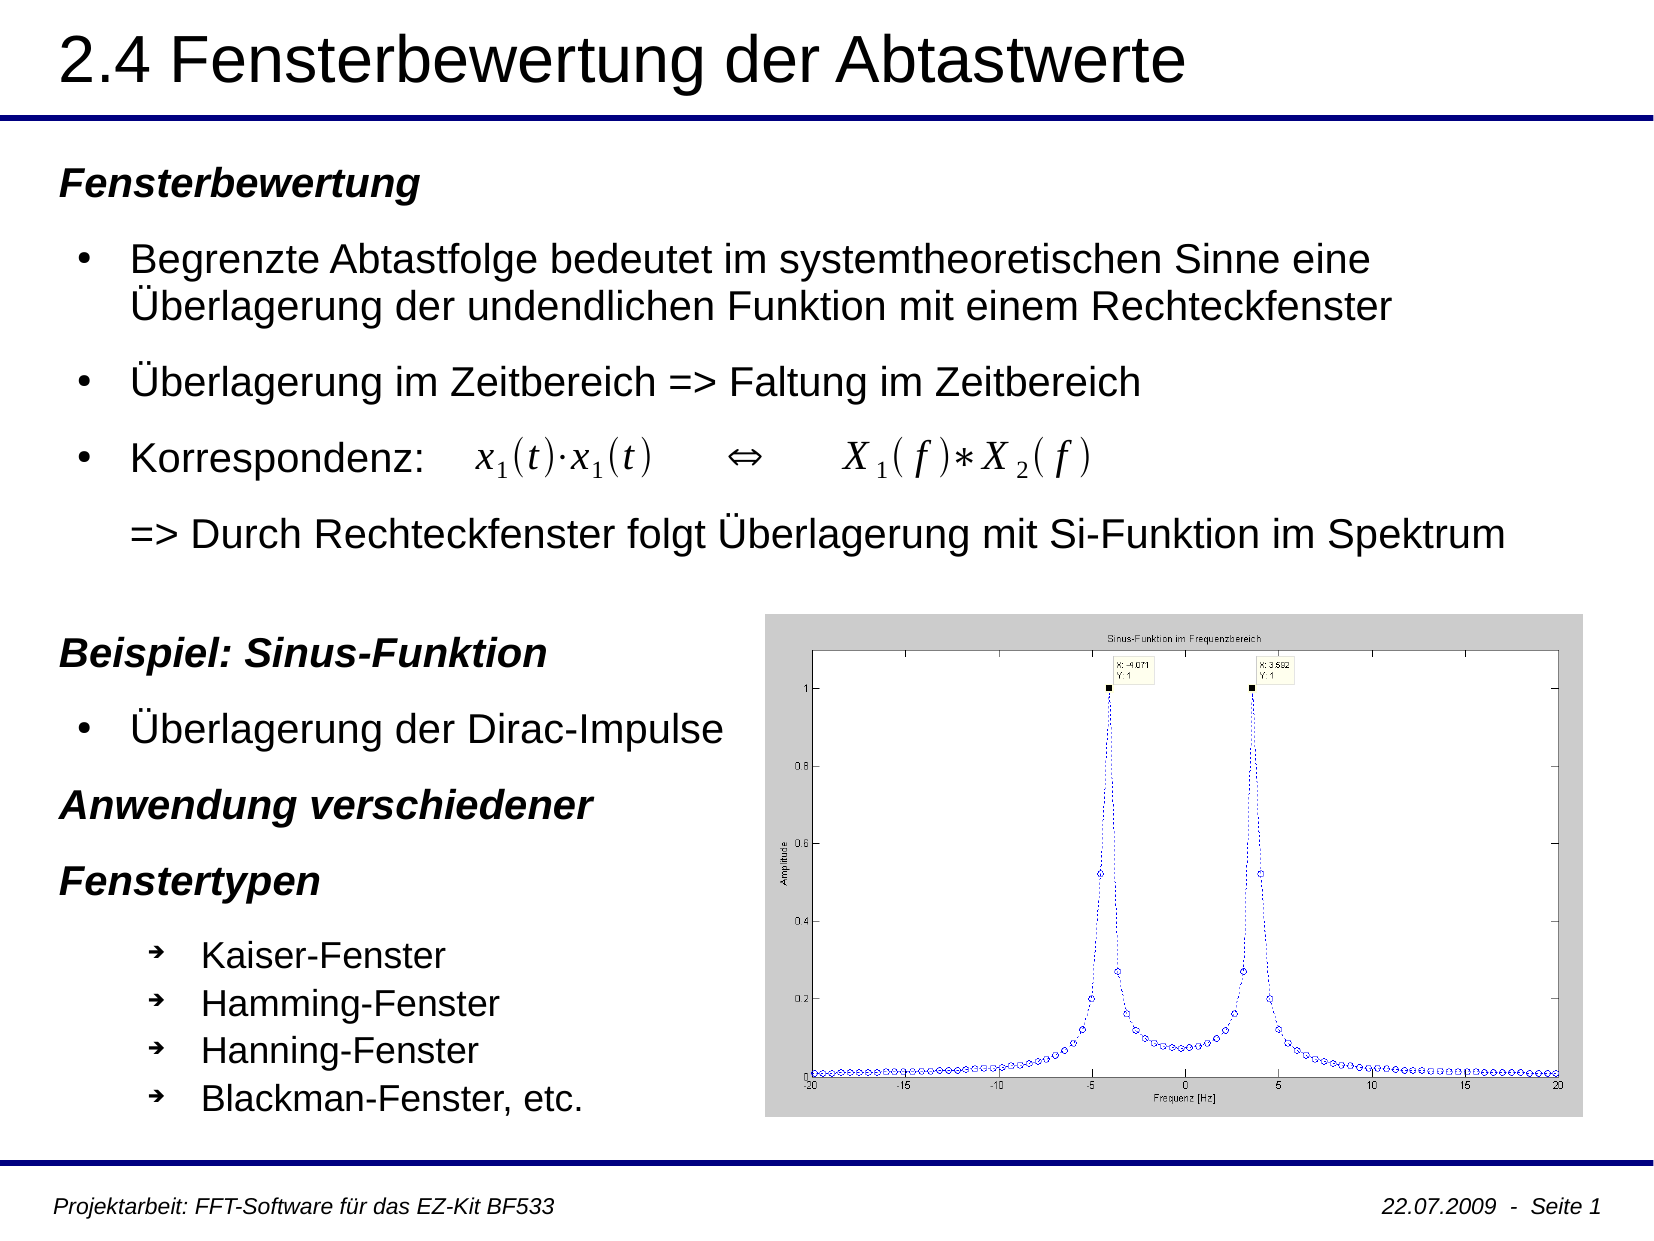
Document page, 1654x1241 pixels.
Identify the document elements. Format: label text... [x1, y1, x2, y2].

chart [466, 431, 1099, 485]
list Fensterbewertung Begrenzte Abtastfolge bedeutet im systemtheoretischen Sinne eine Überlagerung der undendlichen Funktion mit einem Rechteckfenster Überlagerung im Zeitbereich => Faltung im Zeitbereich Korrespondenz: => Durch Rechteckfenster folgt Überlagerung mit Si-Funktion im Spektrum Beispiel: Sinus-Funktion Überlagerung der Dirac-Impulse Anwendung verschiedener Fenstertypen Kaiser-Fenster Hamming-Fenster Hanning-Fenster Blackman-Fenster, etc. [59, 160, 1536, 1241]
title Projektarbeit: FFT-Software für das EZ-Kit BF533 22.07.2009 - Seite 1 [1536, 1191, 1654, 1222]
title 2.4 Fensterbewertung der Abtastwerte [58, 0, 1654, 119]
picture [765, 614, 1583, 1117]
